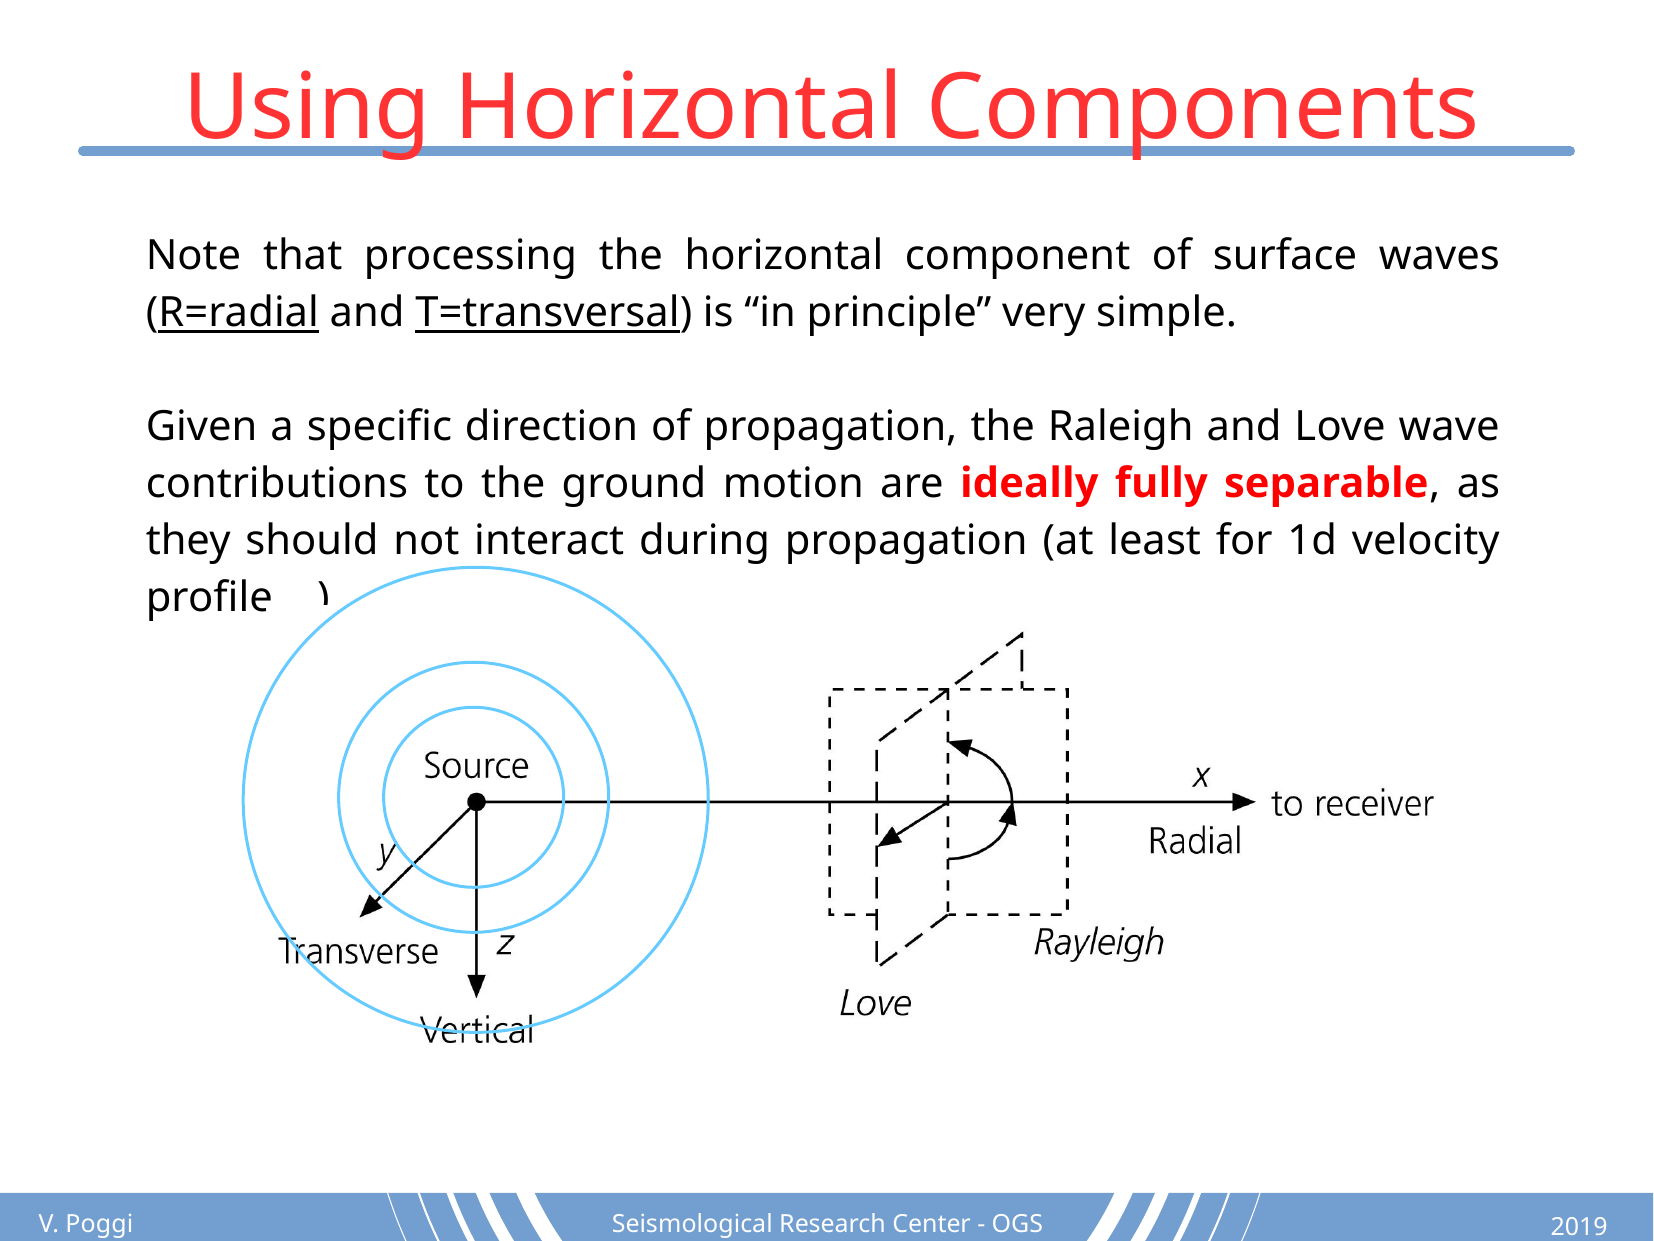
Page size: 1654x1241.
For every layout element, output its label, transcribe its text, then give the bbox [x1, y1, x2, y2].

text_box Note that processing the horizontal component of surface waves (R=radial and T=transversal) is “in principle” very simple. Given a specific direction of propagation, the Raleigh and Love wave contributions to the ground motion are ideally fully separable, as they should not interact during propagation (at least for 1d velocity profile….) [130, 217, 1516, 558]
picture [266, 605, 706, 1030]
picture [266, 605, 344, 694]
picture [266, 605, 1446, 1056]
text_box Using Horizontal Components [90, 33, 1576, 155]
